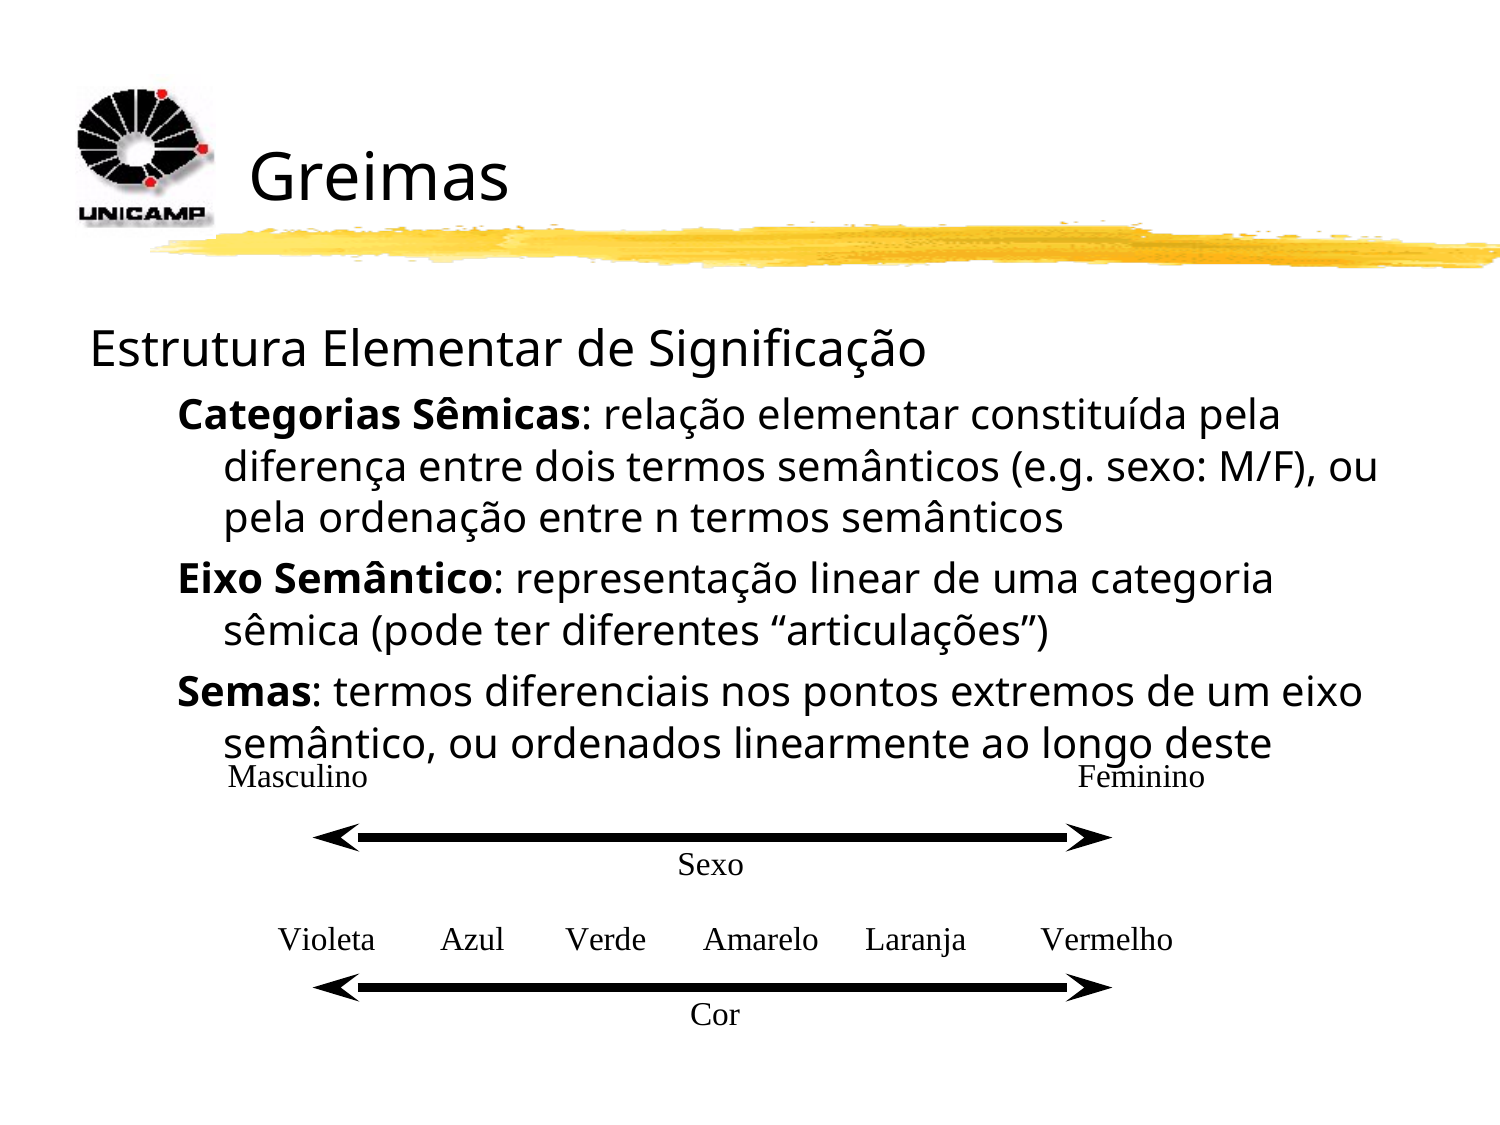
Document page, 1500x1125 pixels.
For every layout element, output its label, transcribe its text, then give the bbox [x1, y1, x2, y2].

text_box Azul [425, 912, 520, 966]
title Greimas [233, 37, 1434, 225]
text_box Sexo [662, 837, 760, 891]
text_box Masculino [212, 750, 384, 803]
text_box Cor [675, 987, 755, 1041]
text_box Vermelho [1025, 912, 1189, 966]
text_box Feminino [1062, 750, 1221, 803]
text_box Amarelo [688, 912, 835, 966]
text_box Verde [550, 912, 662, 966]
text_box Laranja [850, 912, 982, 966]
text_box Violeta [262, 912, 391, 966]
list Estrutura Elementar de Significação Categorias Sêmicas: relação elementar constituída pela diferença entre dois termos semânticos (e.g. sexo: M/F), ou pela ordenação entre n termos semânticos Eixo Semântico: representação linear de uma categoria sêmica (pode ter diferentes “articulações”) Semas: termos diferenciais nos pontos extremos de um eixo semântico, ou ordenados linearmente ao longo deste [74, 309, 1417, 994]
picture [75, 74, 1500, 279]
